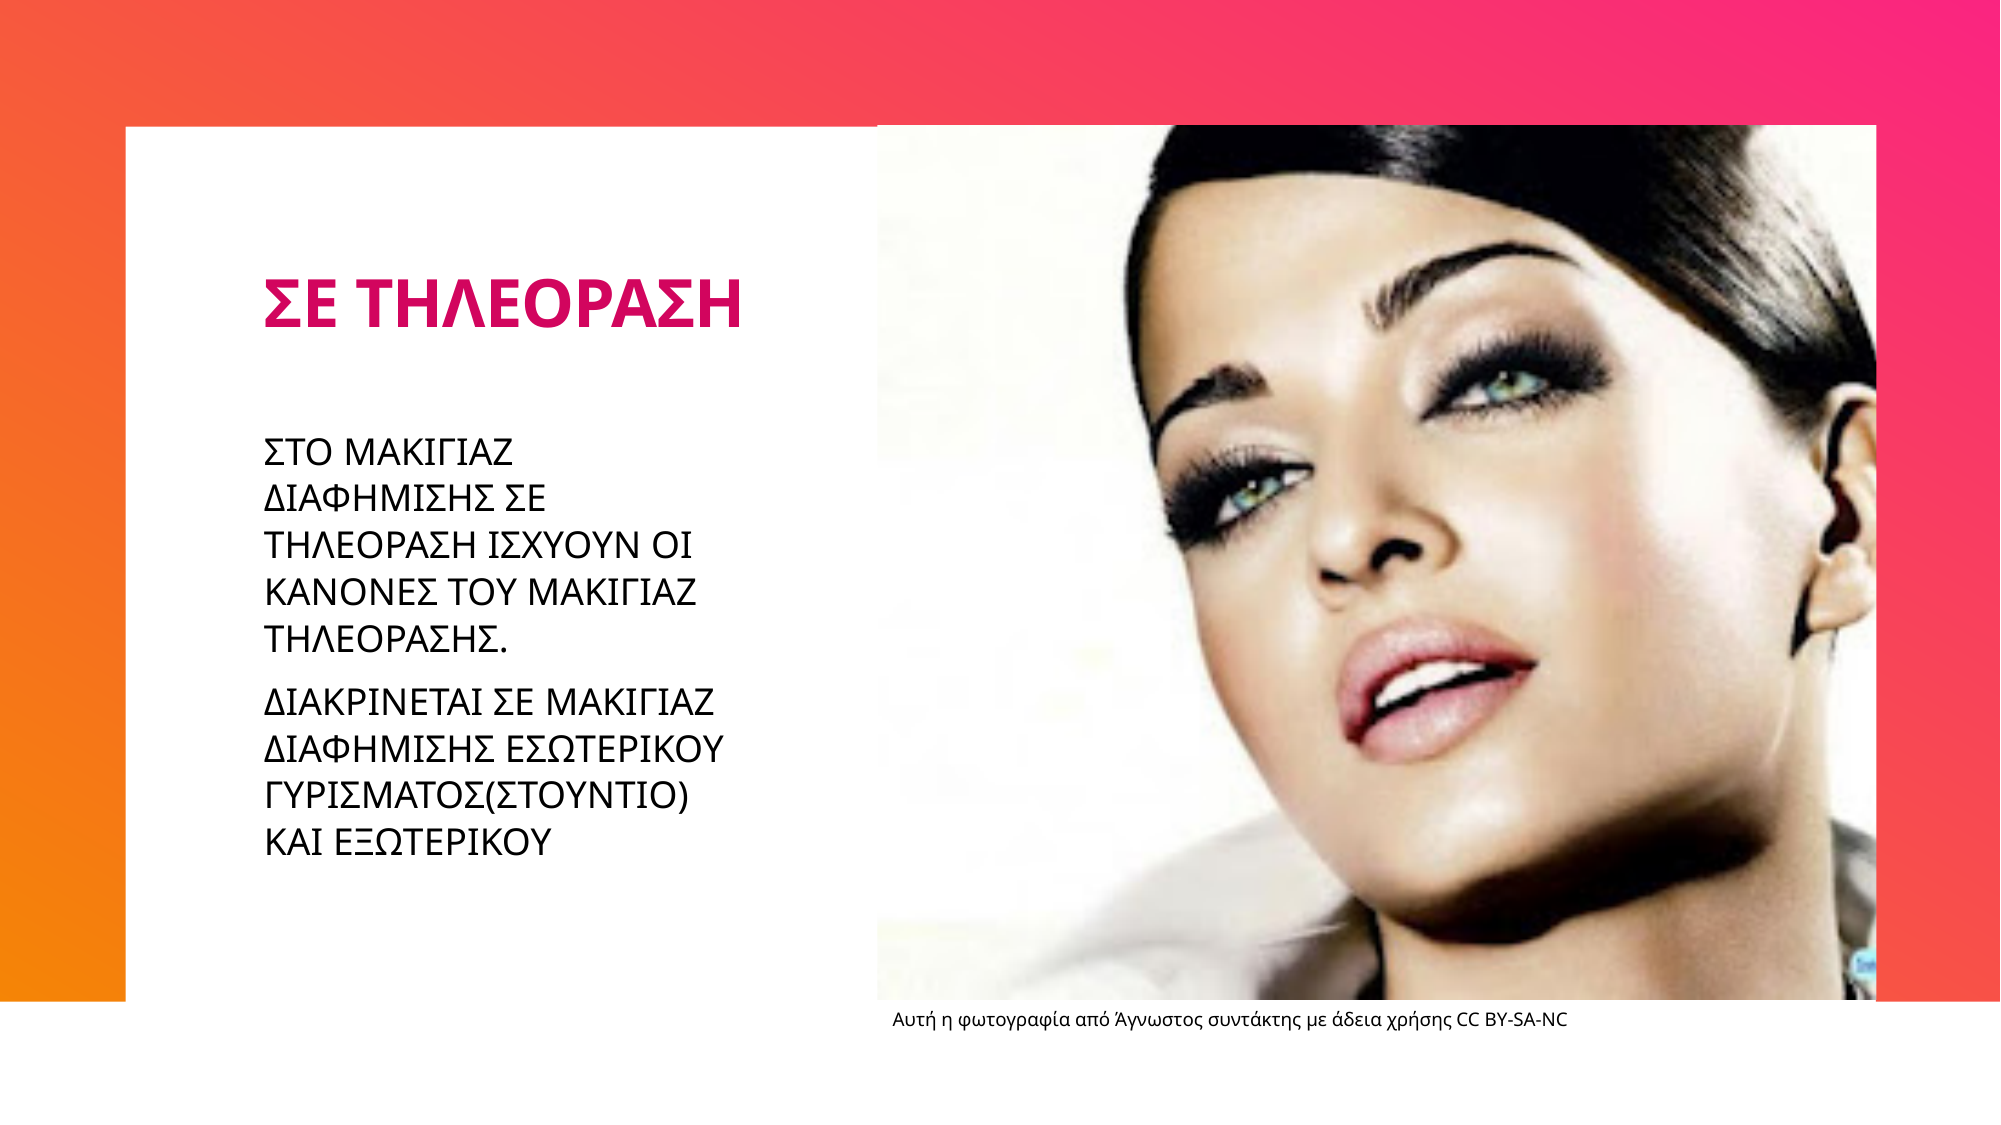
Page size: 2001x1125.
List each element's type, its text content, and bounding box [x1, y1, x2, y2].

picture [877, 125, 1877, 999]
text_box Αυτή η φωτογραφία από Άγνωστος συντάκτης με άδεια χρήσης CC BY-SA-NC [877, 999, 1877, 1038]
list ΣΤΟ ΜΑΚΙΓΙΑΖ ΔΙΑΦΗΜΙΣΗΣ ΣΕ ΤΗΛΕΟΡΑΣΗ ΙΣΧΥΟΥΝ ΟΙ ΚΑΝΟΝΕΣ ΤΟΥ ΜΑΚΙΓΙΑΖ ΤΗΛΕΟΡΑΣΗΣ. ΔΙΑΚΡΙΝΕΤΑΙ ΣΕ ΜΑΚΙΓΙΑΖ ΔΙΑΦΗΜΙΣΗΣ ΕΣΩΤΕΡΙΚΟΥ ΓΥΡΙΣΜΑΤΟΣ(ΣΤΟΥΝΤΙΟ) ΚΑΙ ΕΞΩΤΕΡΙΚΟΥ [248, 418, 766, 875]
title ΣΕ ΤΗΛΕΟΡΑΣΗ [248, 249, 766, 349]
